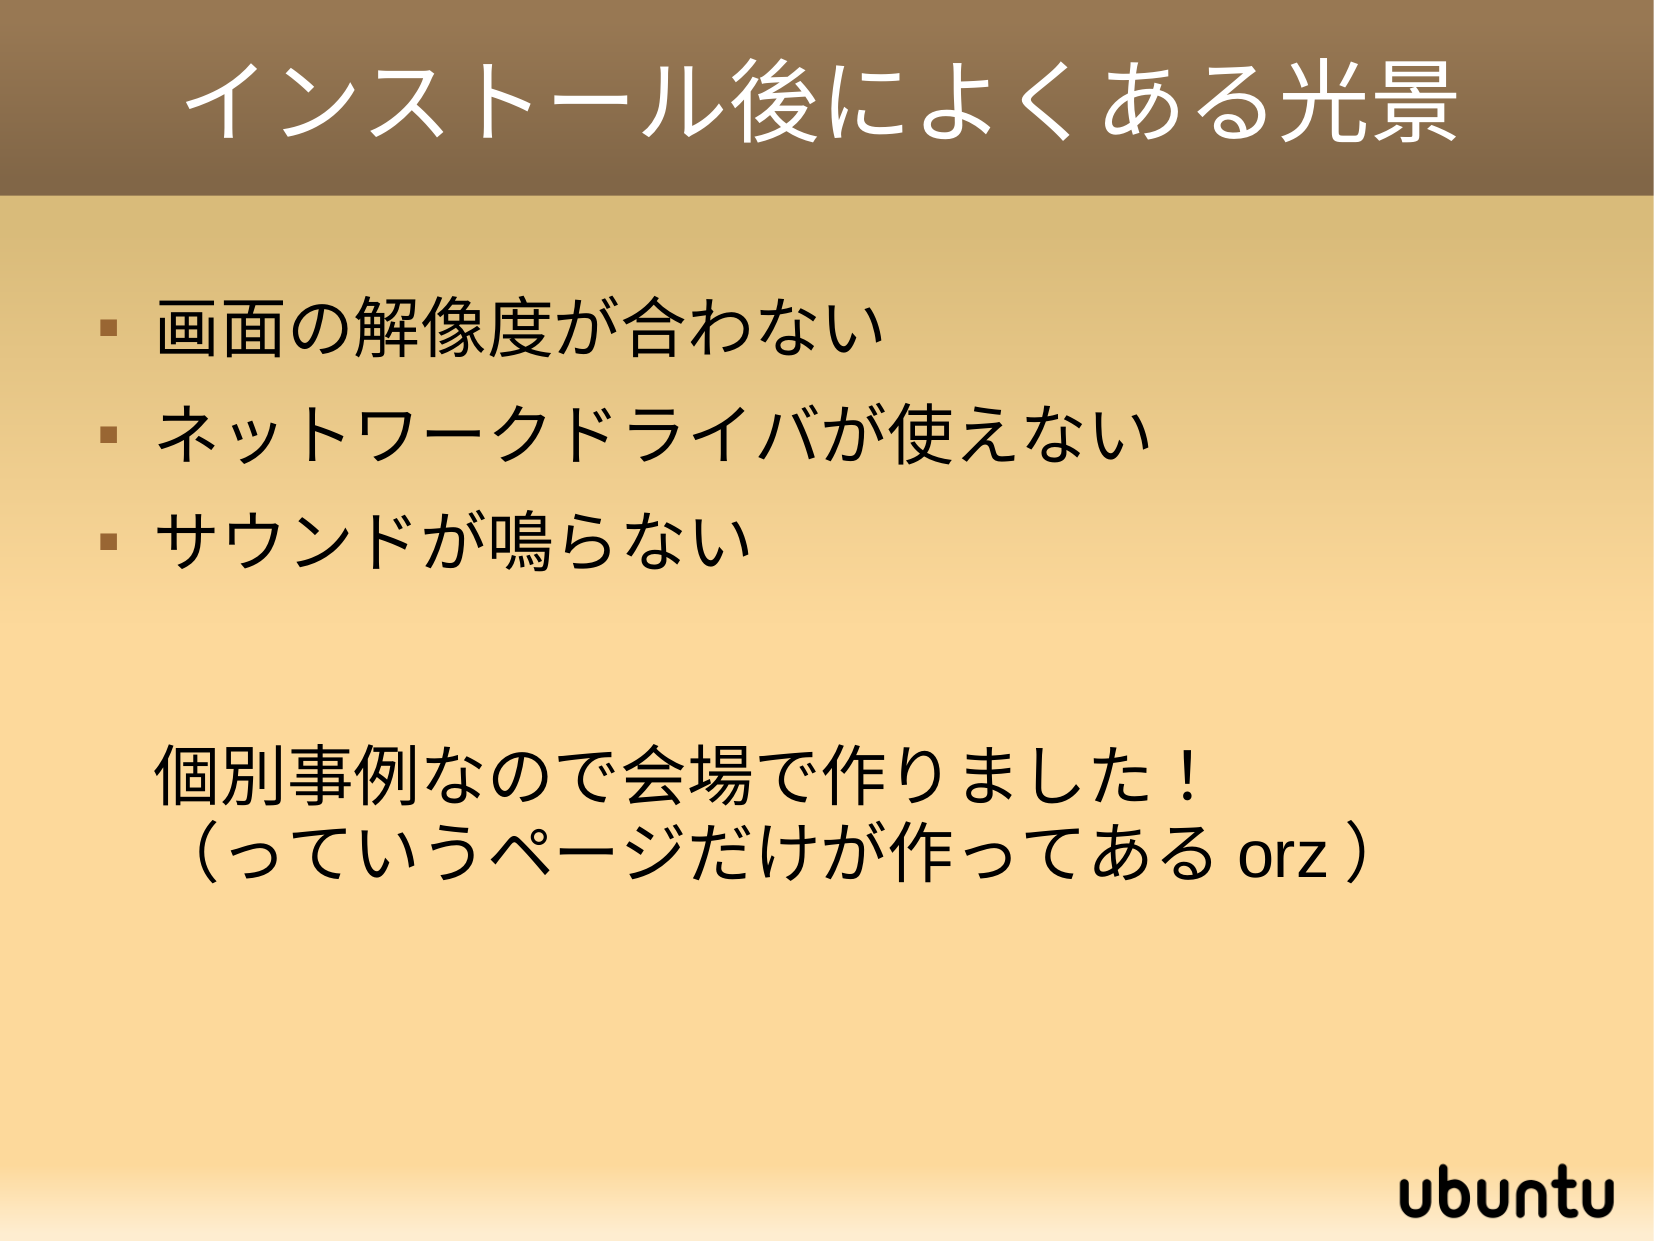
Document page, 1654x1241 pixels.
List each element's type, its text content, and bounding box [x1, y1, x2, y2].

title インストール後によくある光景 [76, 0, 1565, 208]
picture [0, 0, 1654, 1241]
list 画面の解像度が合わない ネットワークドライバが使えない サウンドが鳴らない 個別事例なので会場で作りました！ （っていうページだけが作ってあるorz） [82, 290, 1571, 1109]
